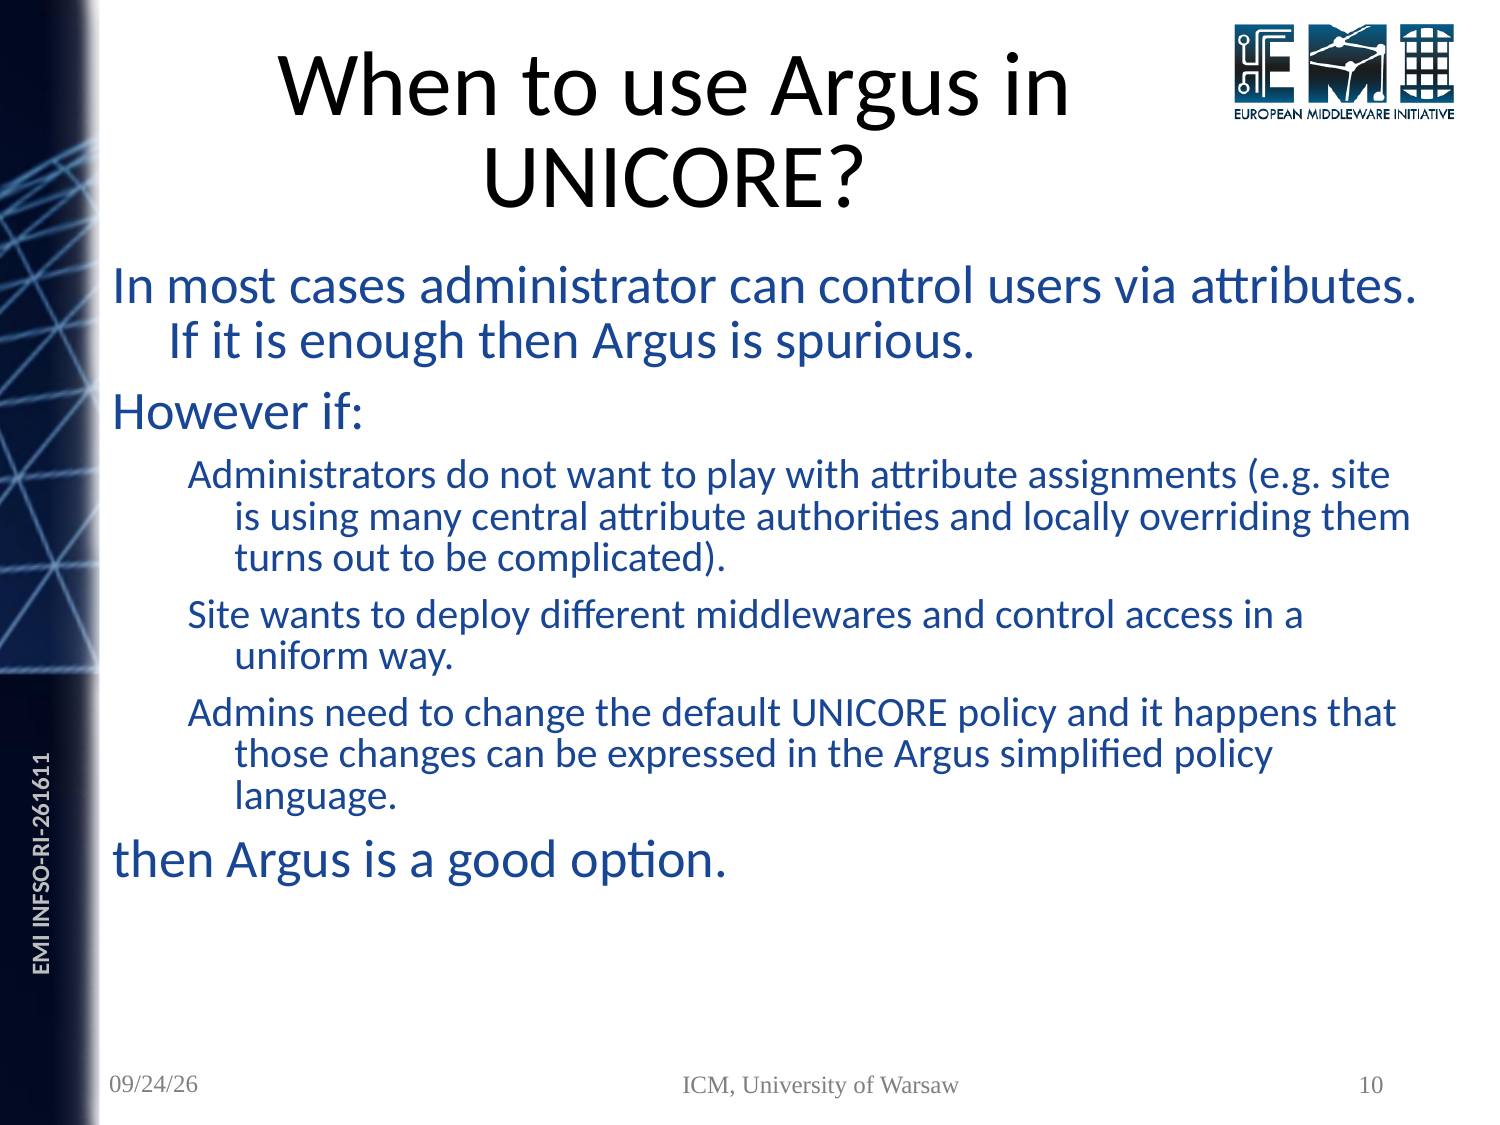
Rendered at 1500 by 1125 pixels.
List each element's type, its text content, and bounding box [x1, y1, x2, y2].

picture [0, 0, 111, 1125]
picture [1185, 8, 1500, 140]
list In most cases administrator can control users via attributes. If it is enough then Argus is spurious. However if: Administrators do not want to play with attribute assignments (e.g. site is using many central attribute authorities and locally overriding them turns out to be complicated). Site wants to deploy different middlewares and control access in a uniform way. Admins need to change the default UNICORE policy and it happens that those changes can be expressed in the Argus simplified policy language. then Argus is a good option. [112, 263, 1425, 1014]
title When to use Argus in UNICORE? [112, 26, 1238, 251]
